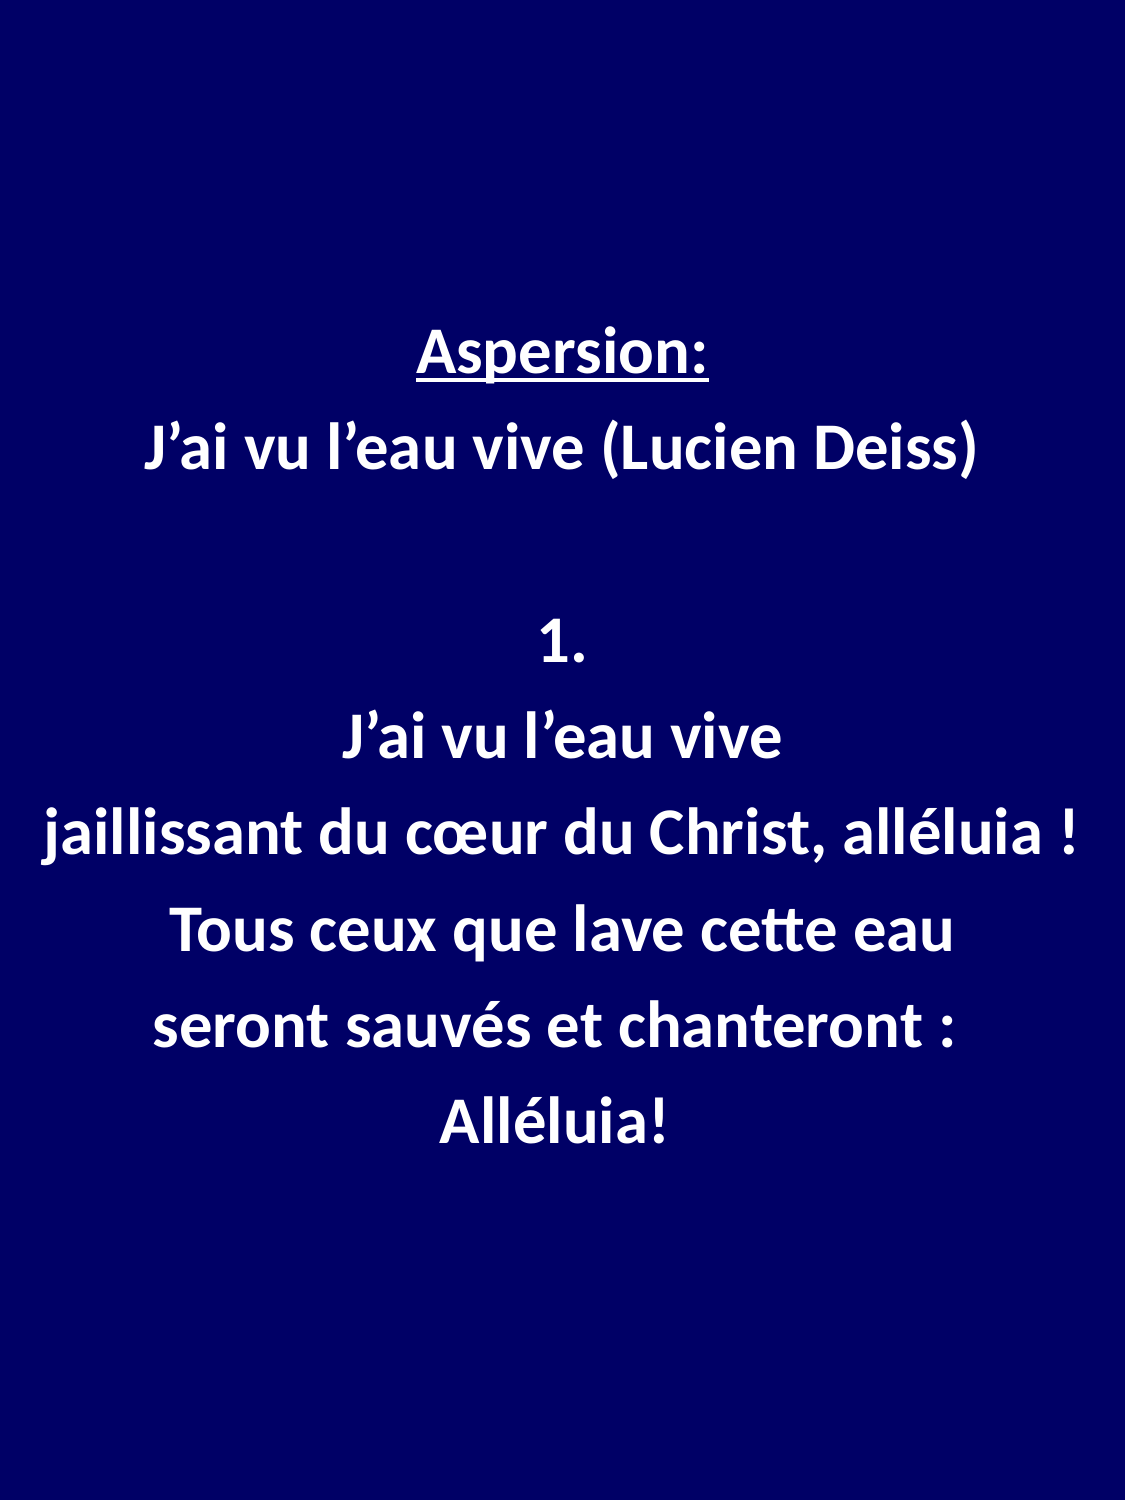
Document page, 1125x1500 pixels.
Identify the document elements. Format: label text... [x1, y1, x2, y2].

text_box Aspersion: J’ai vu l’eau vive (Lucien Deiss) 1. J’ai vu l’eau vive jaillissant du cœur du Christ, alléluia ! Tous ceux que lave cette eau seront sauvés et chanteront : Alléluia! [13, 291, 1112, 1209]
